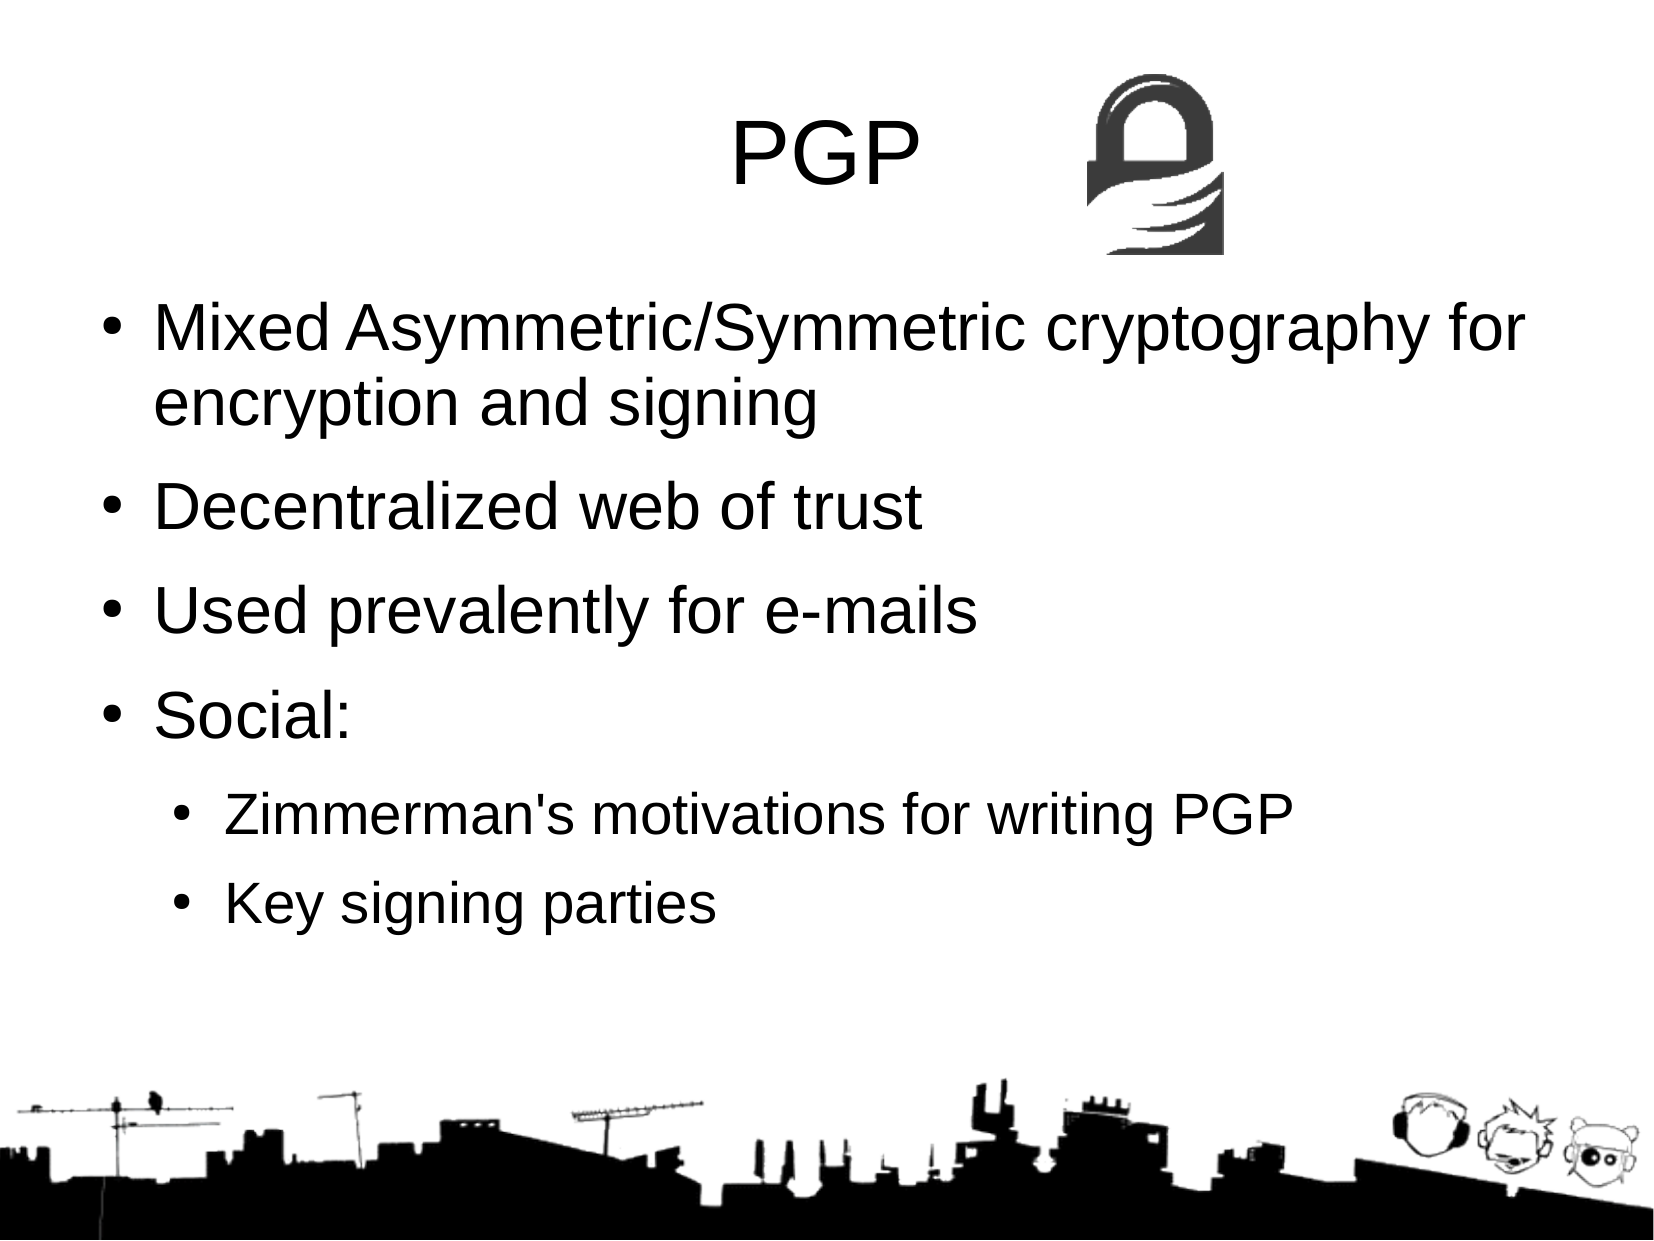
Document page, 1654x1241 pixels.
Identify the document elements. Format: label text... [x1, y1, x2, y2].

title PGP [82, 56, 1571, 250]
list Mixed Asymmetric/Symmetric cryptography for encryption and signing Decentralized web of trust Used prevalently for e-mails Social: Zimmerman's motivations for writing PGP Key signing parties [82, 290, 1571, 1077]
picture [1087, 74, 1224, 255]
picture [0, 1077, 1654, 1240]
